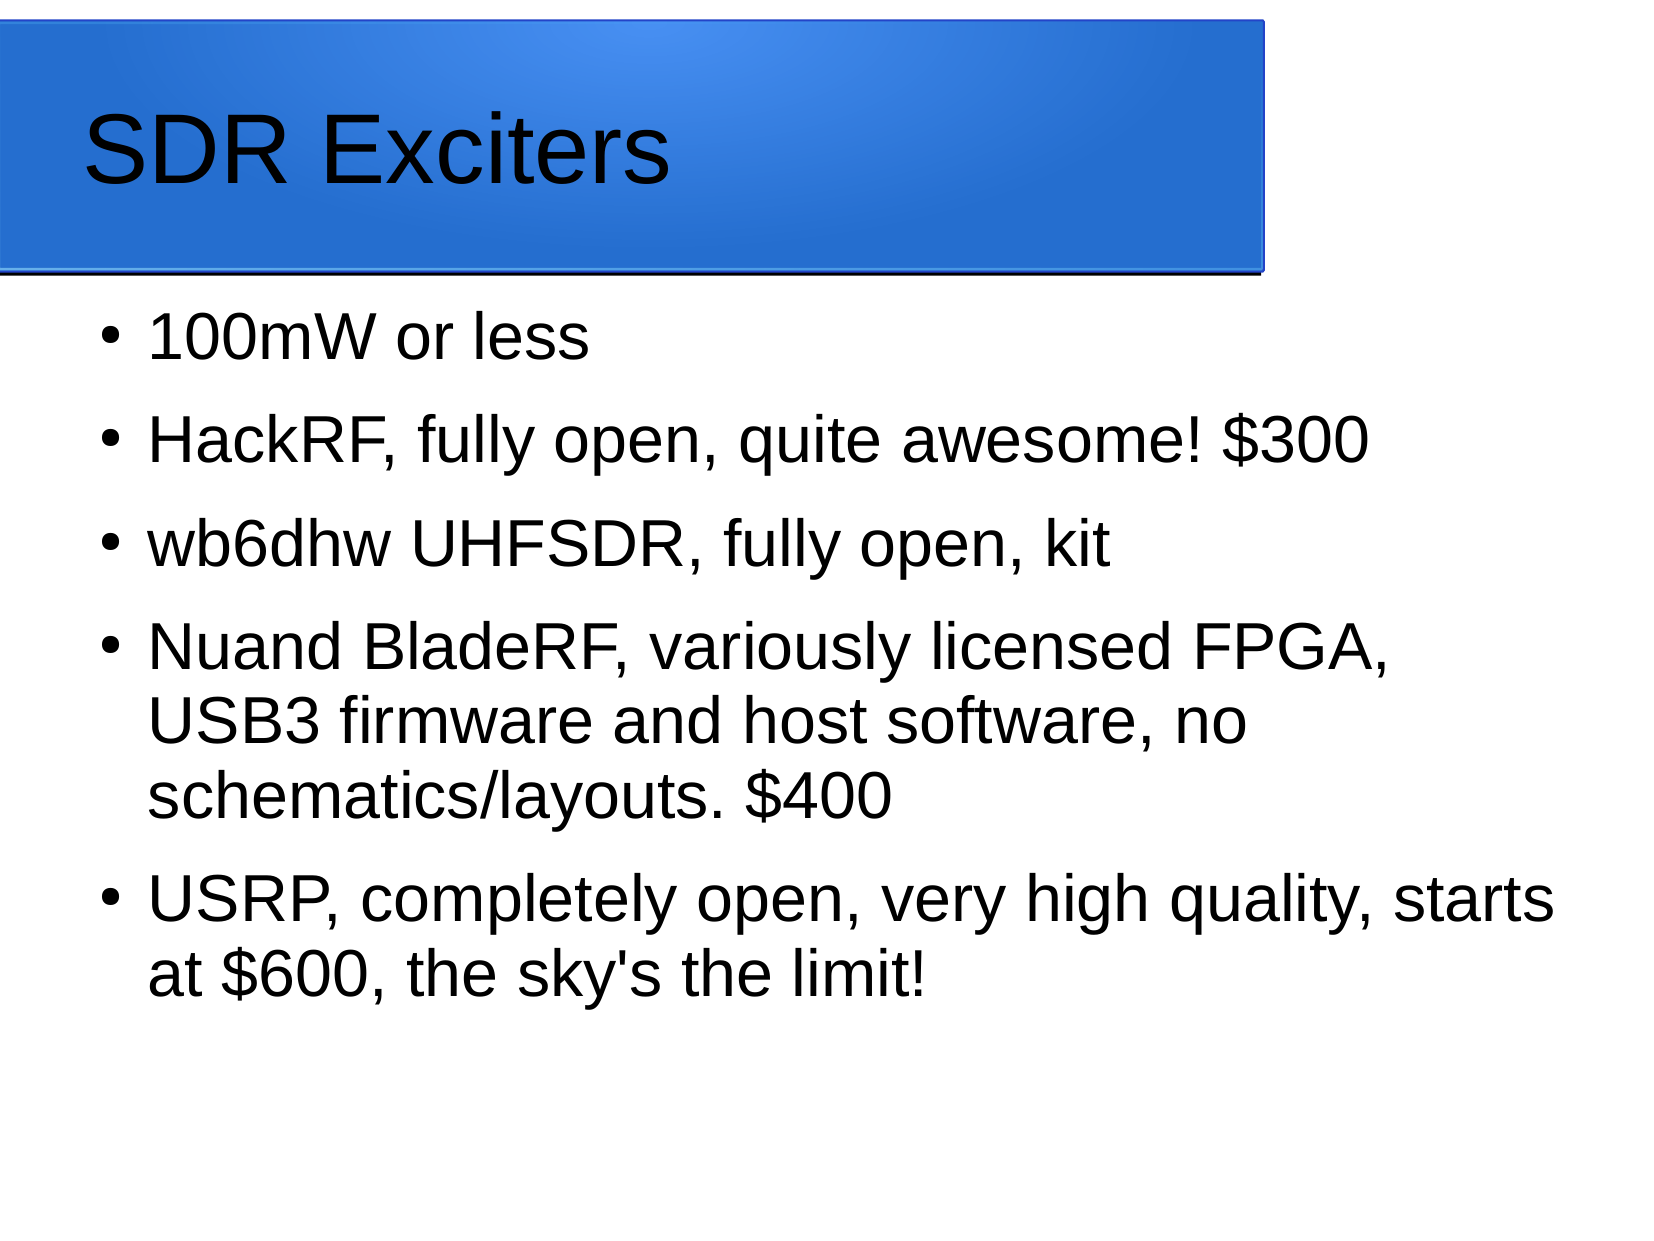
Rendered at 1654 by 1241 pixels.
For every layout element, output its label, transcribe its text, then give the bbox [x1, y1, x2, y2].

title SDR Exciters [82, 47, 1235, 252]
list 100mW or less HackRF, fully open, quite awesome! $300 wb6dhw UHFSDR, fully open, kit Nuand BladeRF, variously licensed FPGA, USB3 firmware and host software, no schematics/layouts. $400 USRP, completely open, very high quality, starts at $600, the sky's the limit! [82, 299, 1571, 1019]
